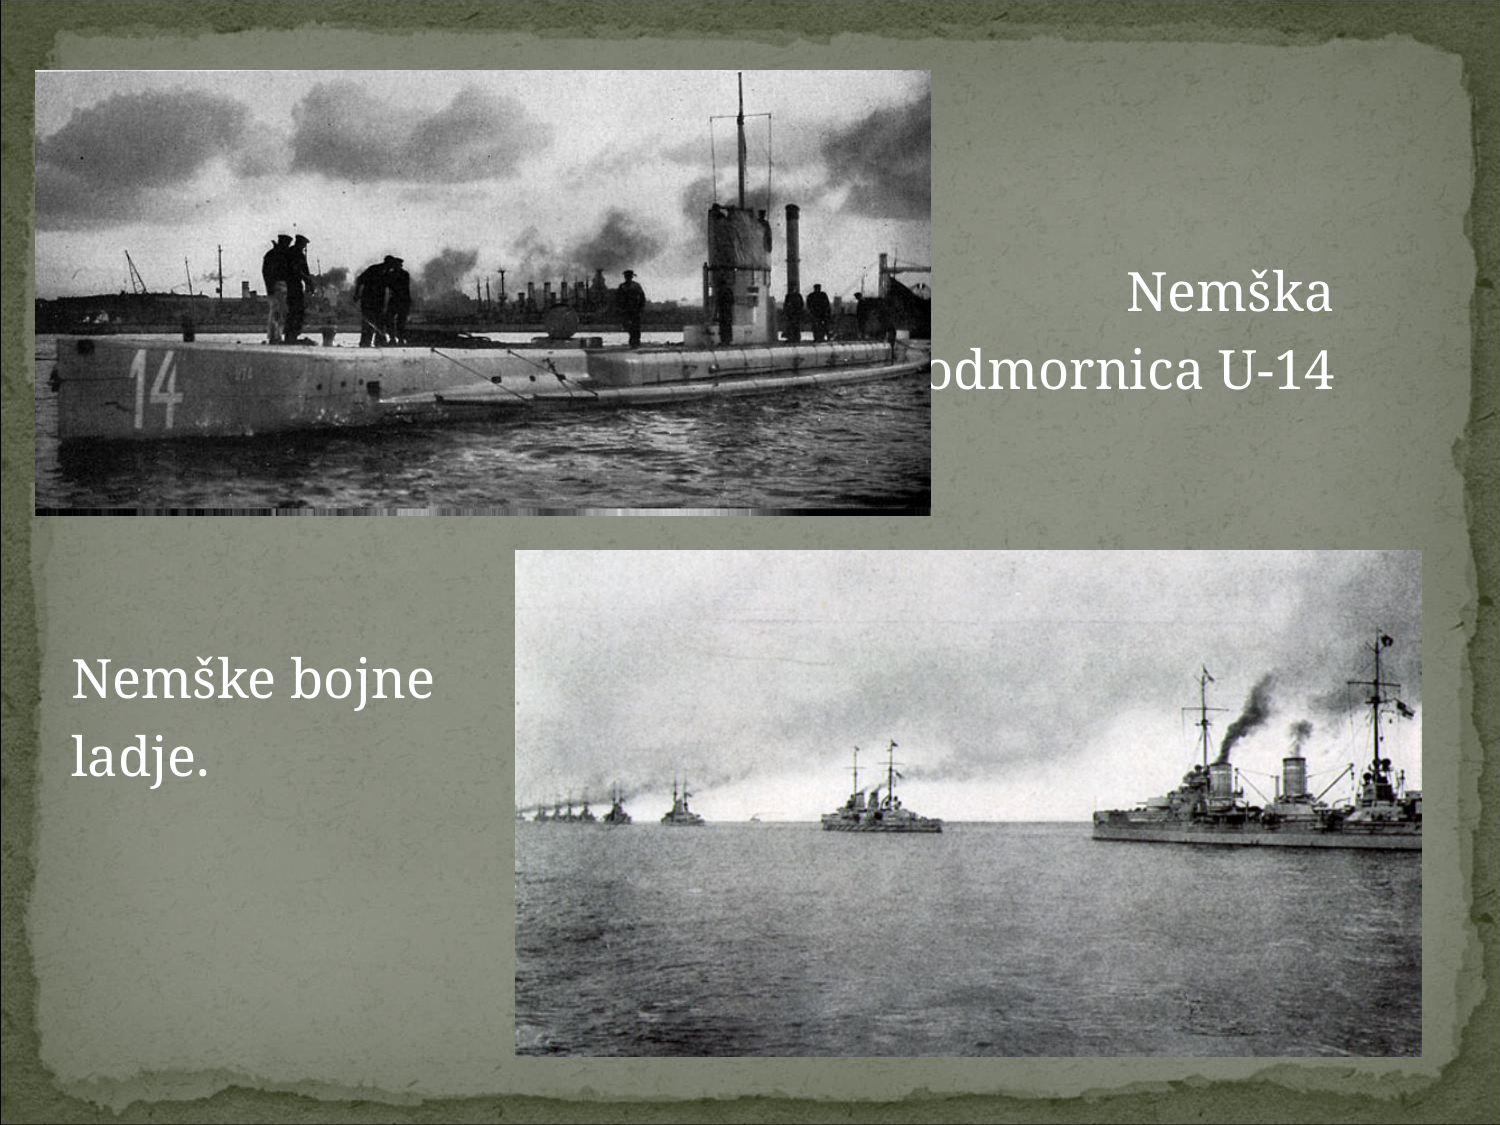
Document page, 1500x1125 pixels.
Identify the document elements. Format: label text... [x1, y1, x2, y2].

list Nemška podmornica U-14 Nemške bojne ladje. [0, 249, 1350, 1000]
picture [0, 0, 1500, 1125]
